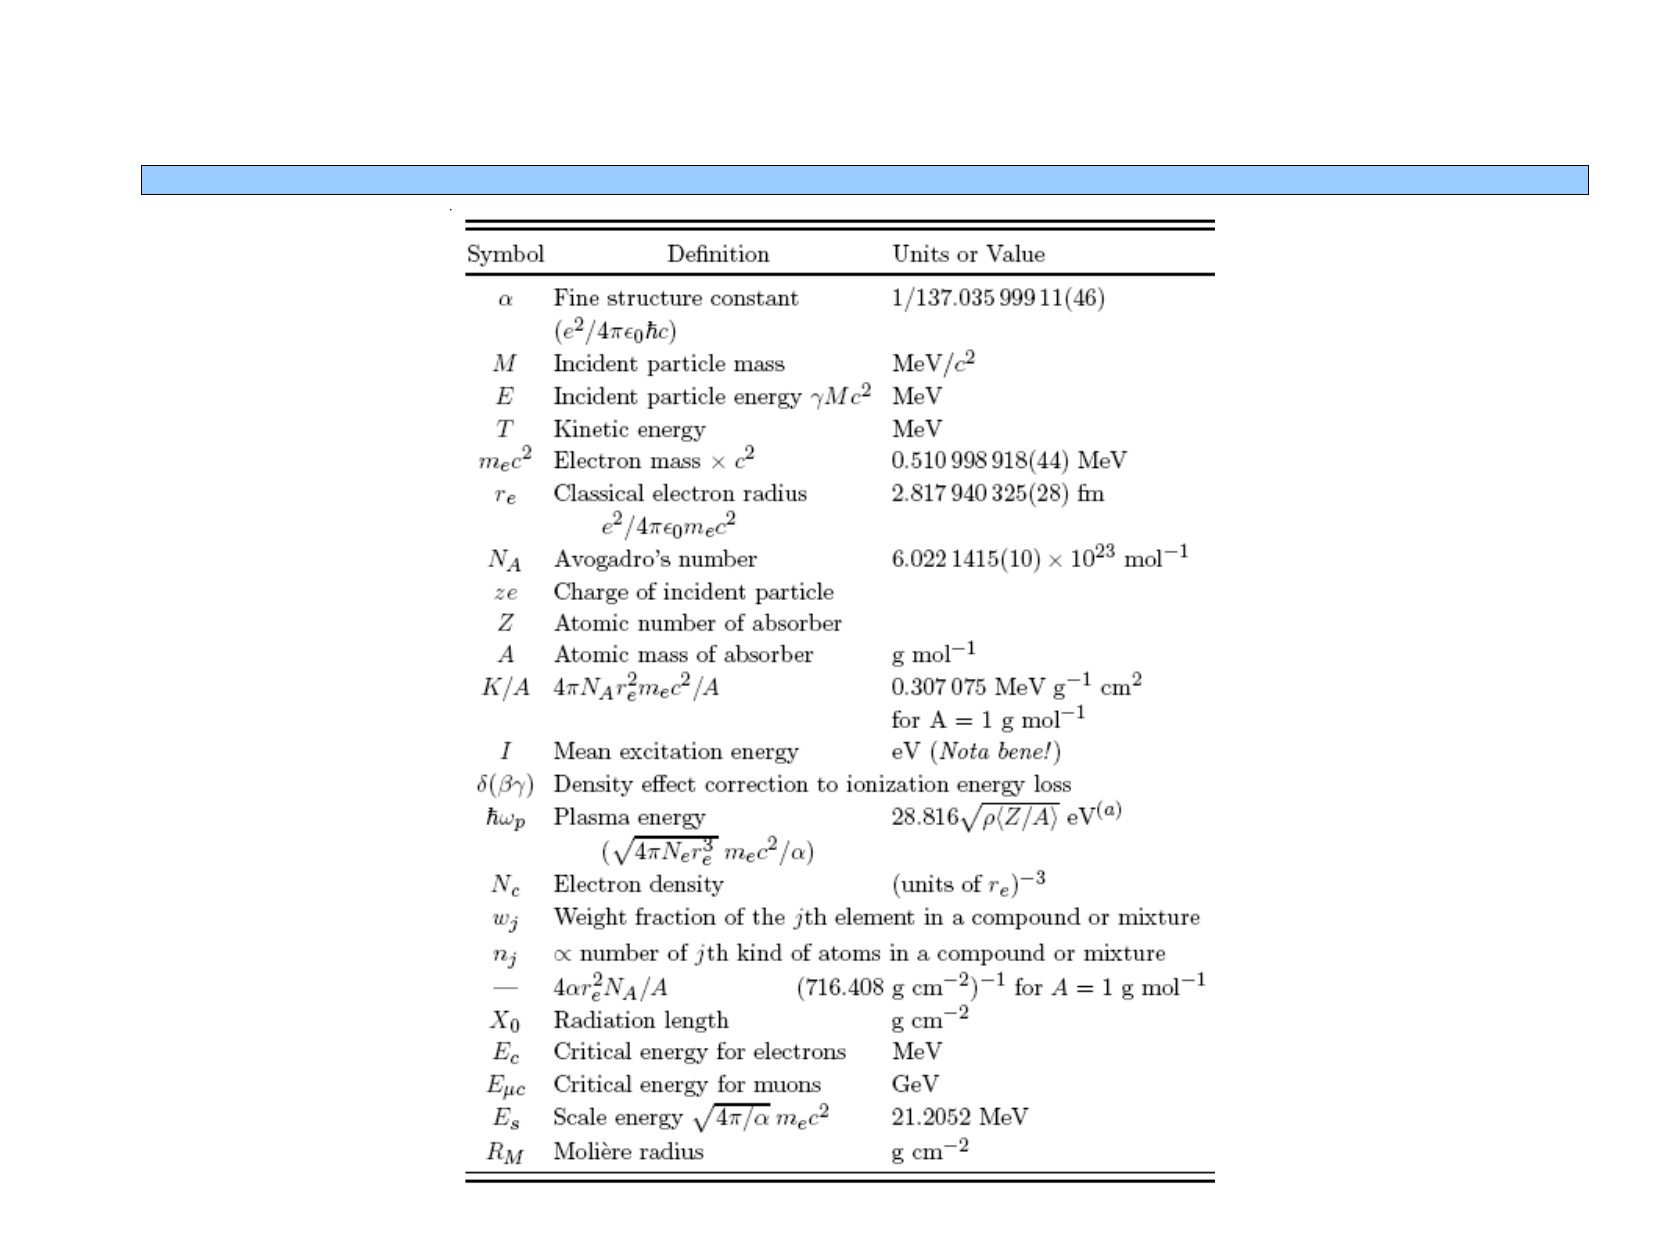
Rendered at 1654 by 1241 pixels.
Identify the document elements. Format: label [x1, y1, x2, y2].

picture [450, 209, 1215, 1194]
